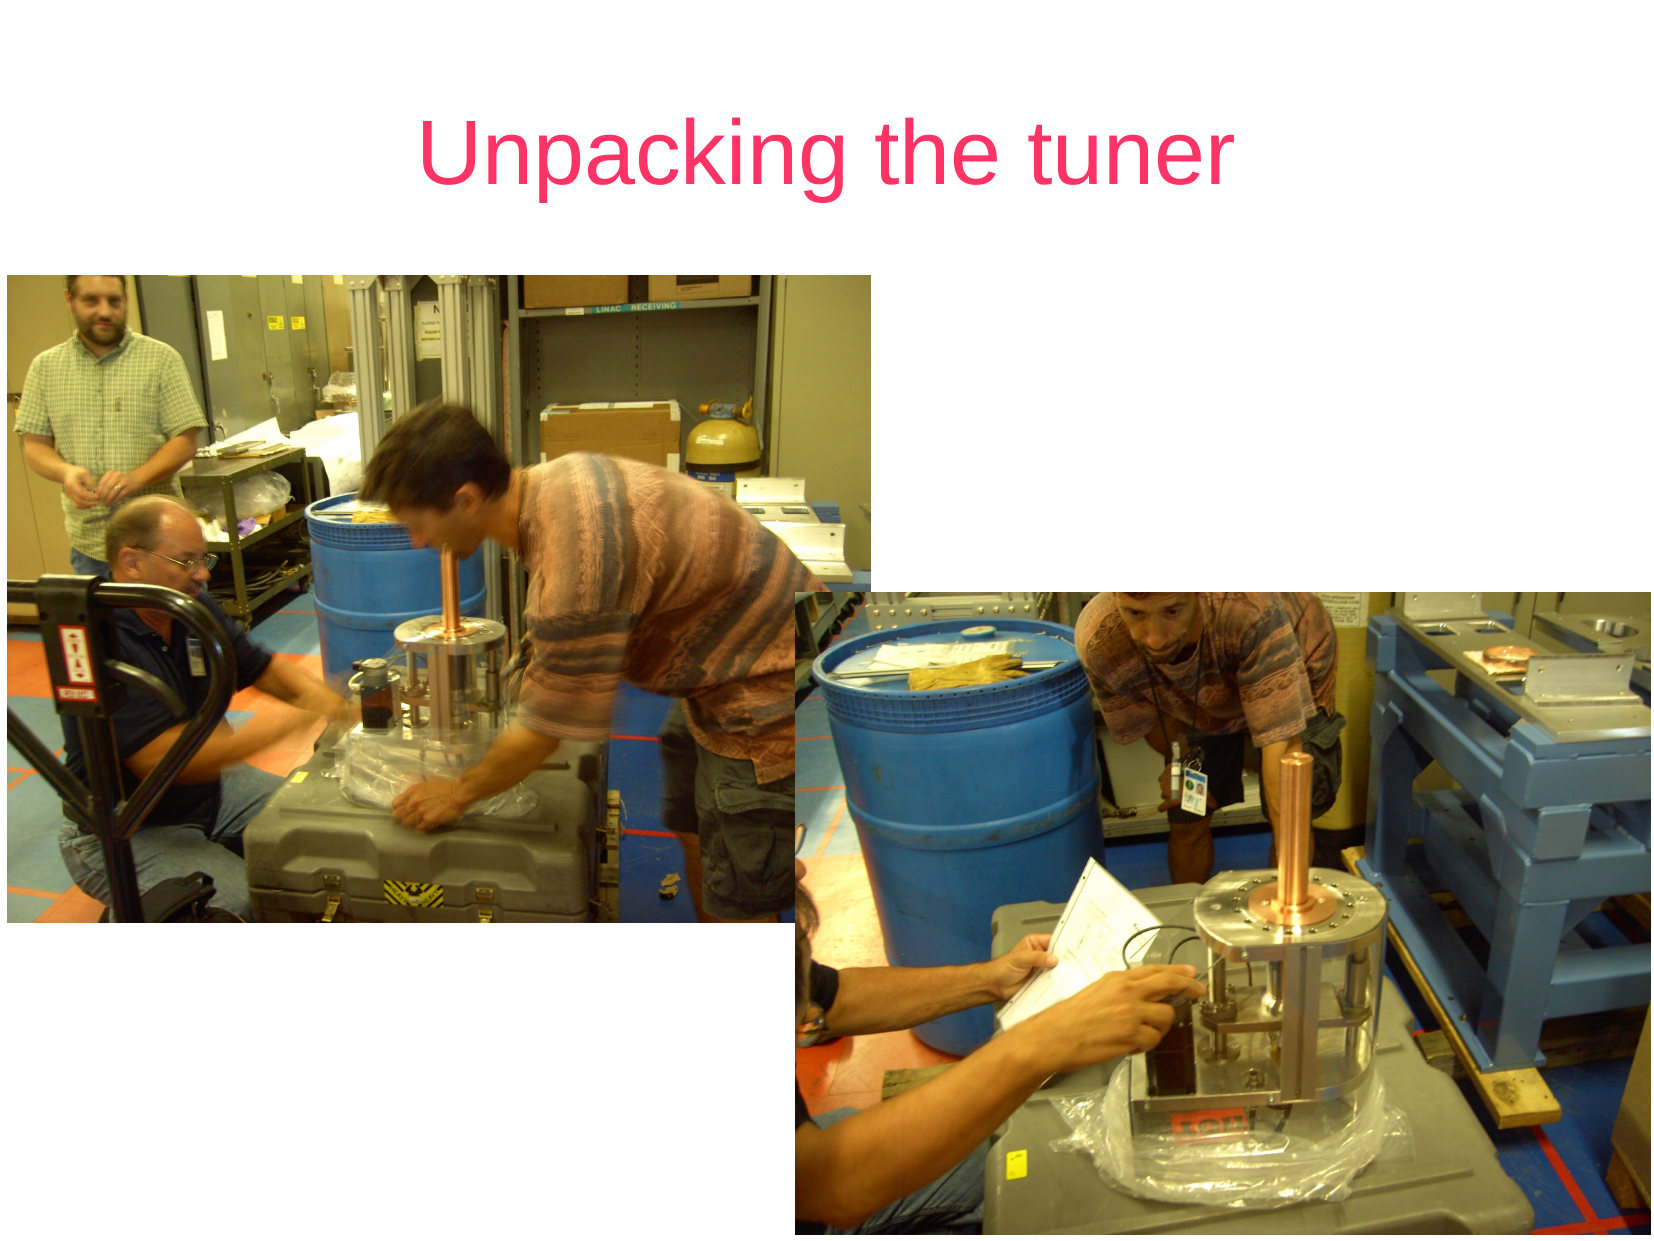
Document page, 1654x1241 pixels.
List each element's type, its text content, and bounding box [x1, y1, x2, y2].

picture [7, 275, 1651, 1235]
title Unpacking the tuner [82, 49, 1571, 257]
